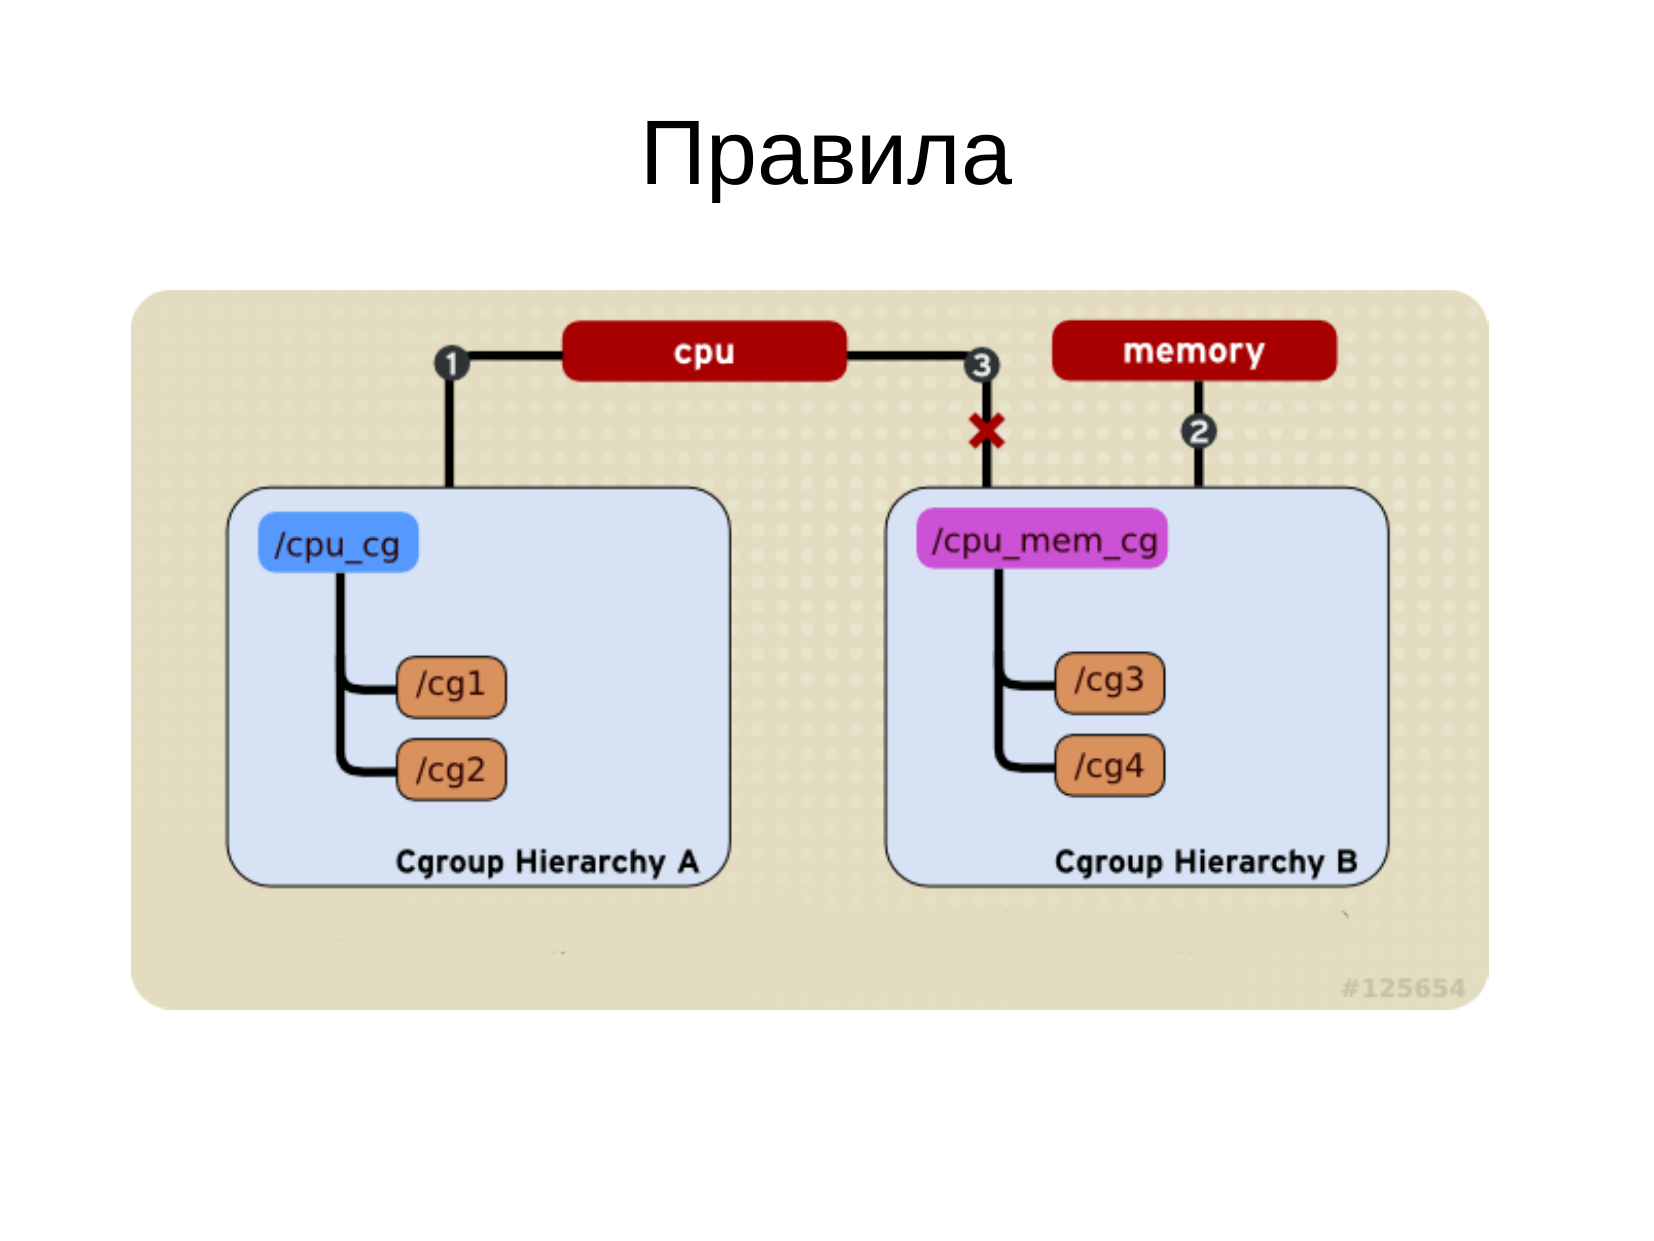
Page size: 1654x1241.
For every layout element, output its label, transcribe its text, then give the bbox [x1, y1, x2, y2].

title Правила [82, 49, 1571, 257]
picture [131, 290, 1489, 1010]
